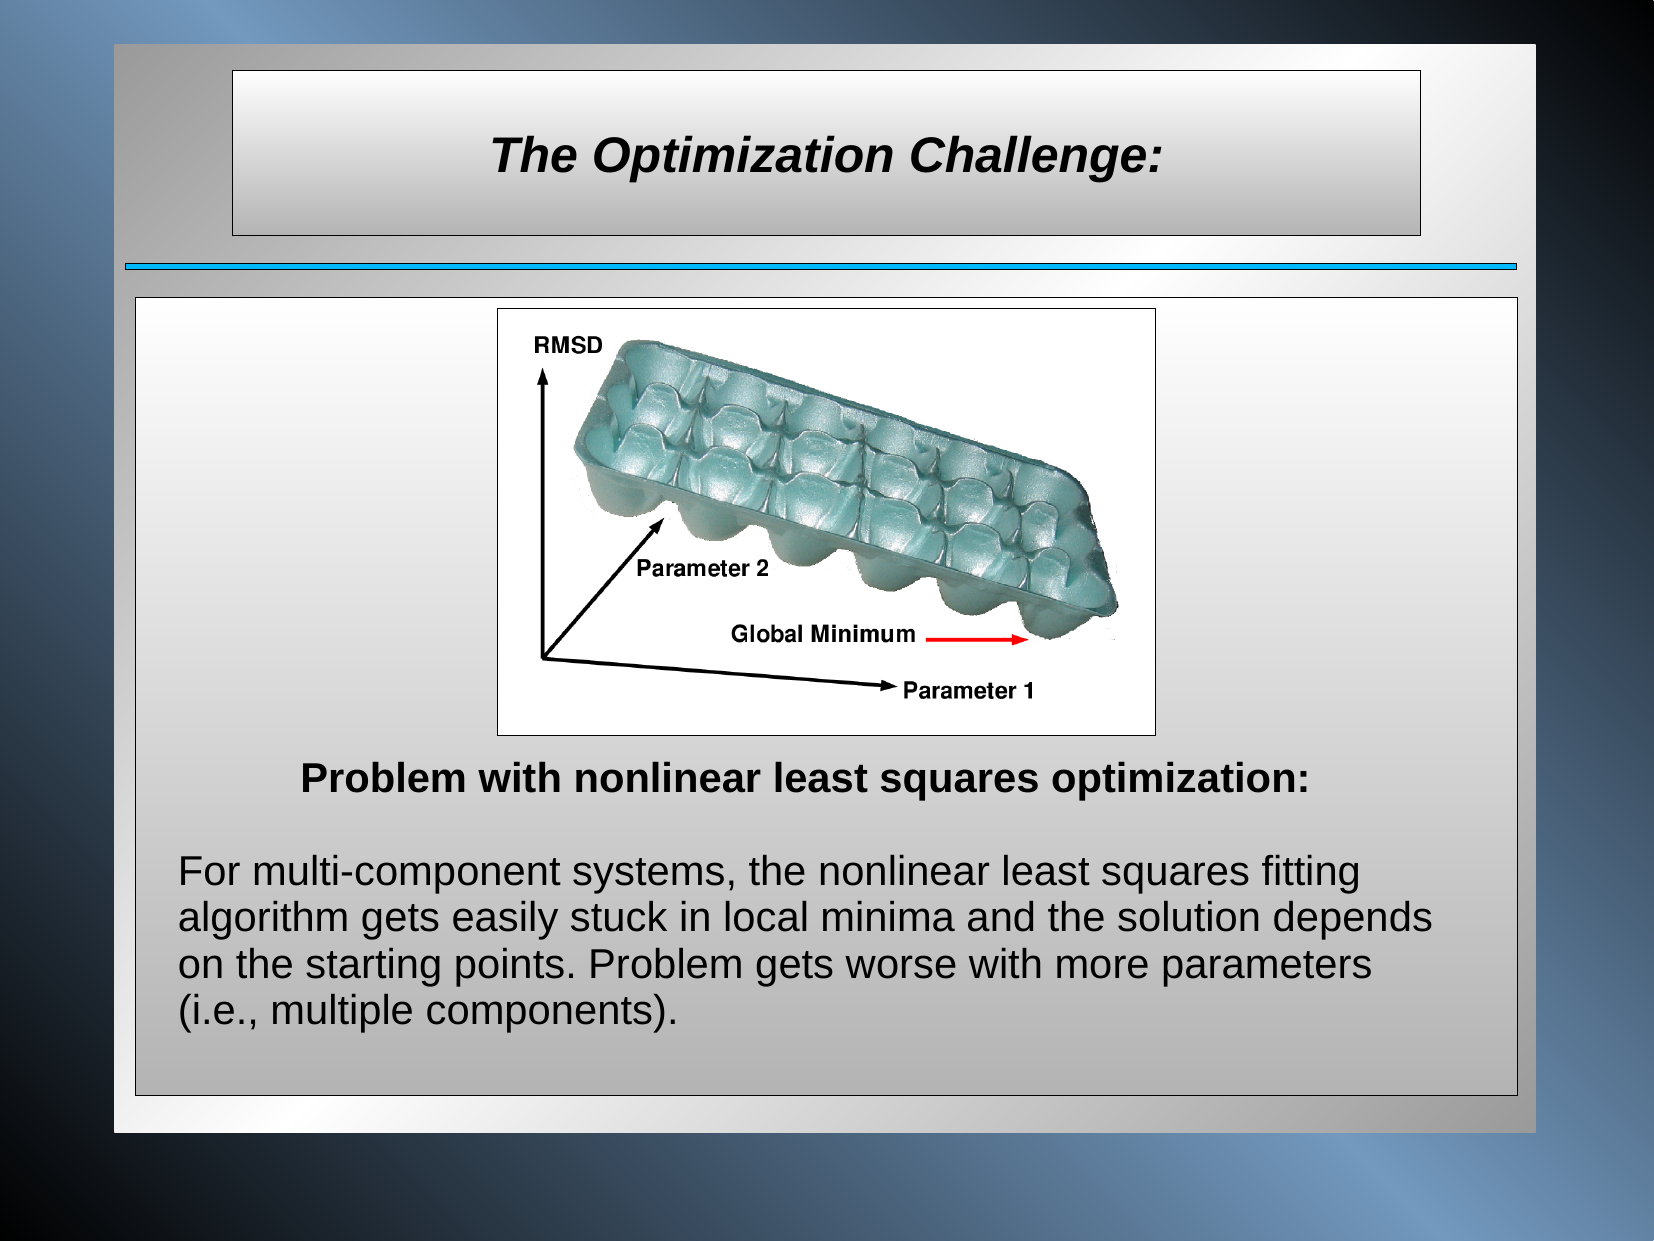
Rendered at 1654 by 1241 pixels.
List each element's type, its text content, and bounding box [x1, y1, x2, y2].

text_box [135, 297, 1518, 1096]
text_box [232, 70, 1421, 236]
text_box [125, 263, 1517, 270]
text_box Problem with nonlinear least squares optimization: For multi-component systems, the nonlinear least squares fitting algorithm gets easily stuck in local minima and the solution depends on the starting points. Problem gets worse with more parameters (i.e., multiple components). [177, 754, 1443, 1037]
text_box The Optimization Challenge: [246, 127, 1407, 195]
picture [526, 316, 1127, 716]
